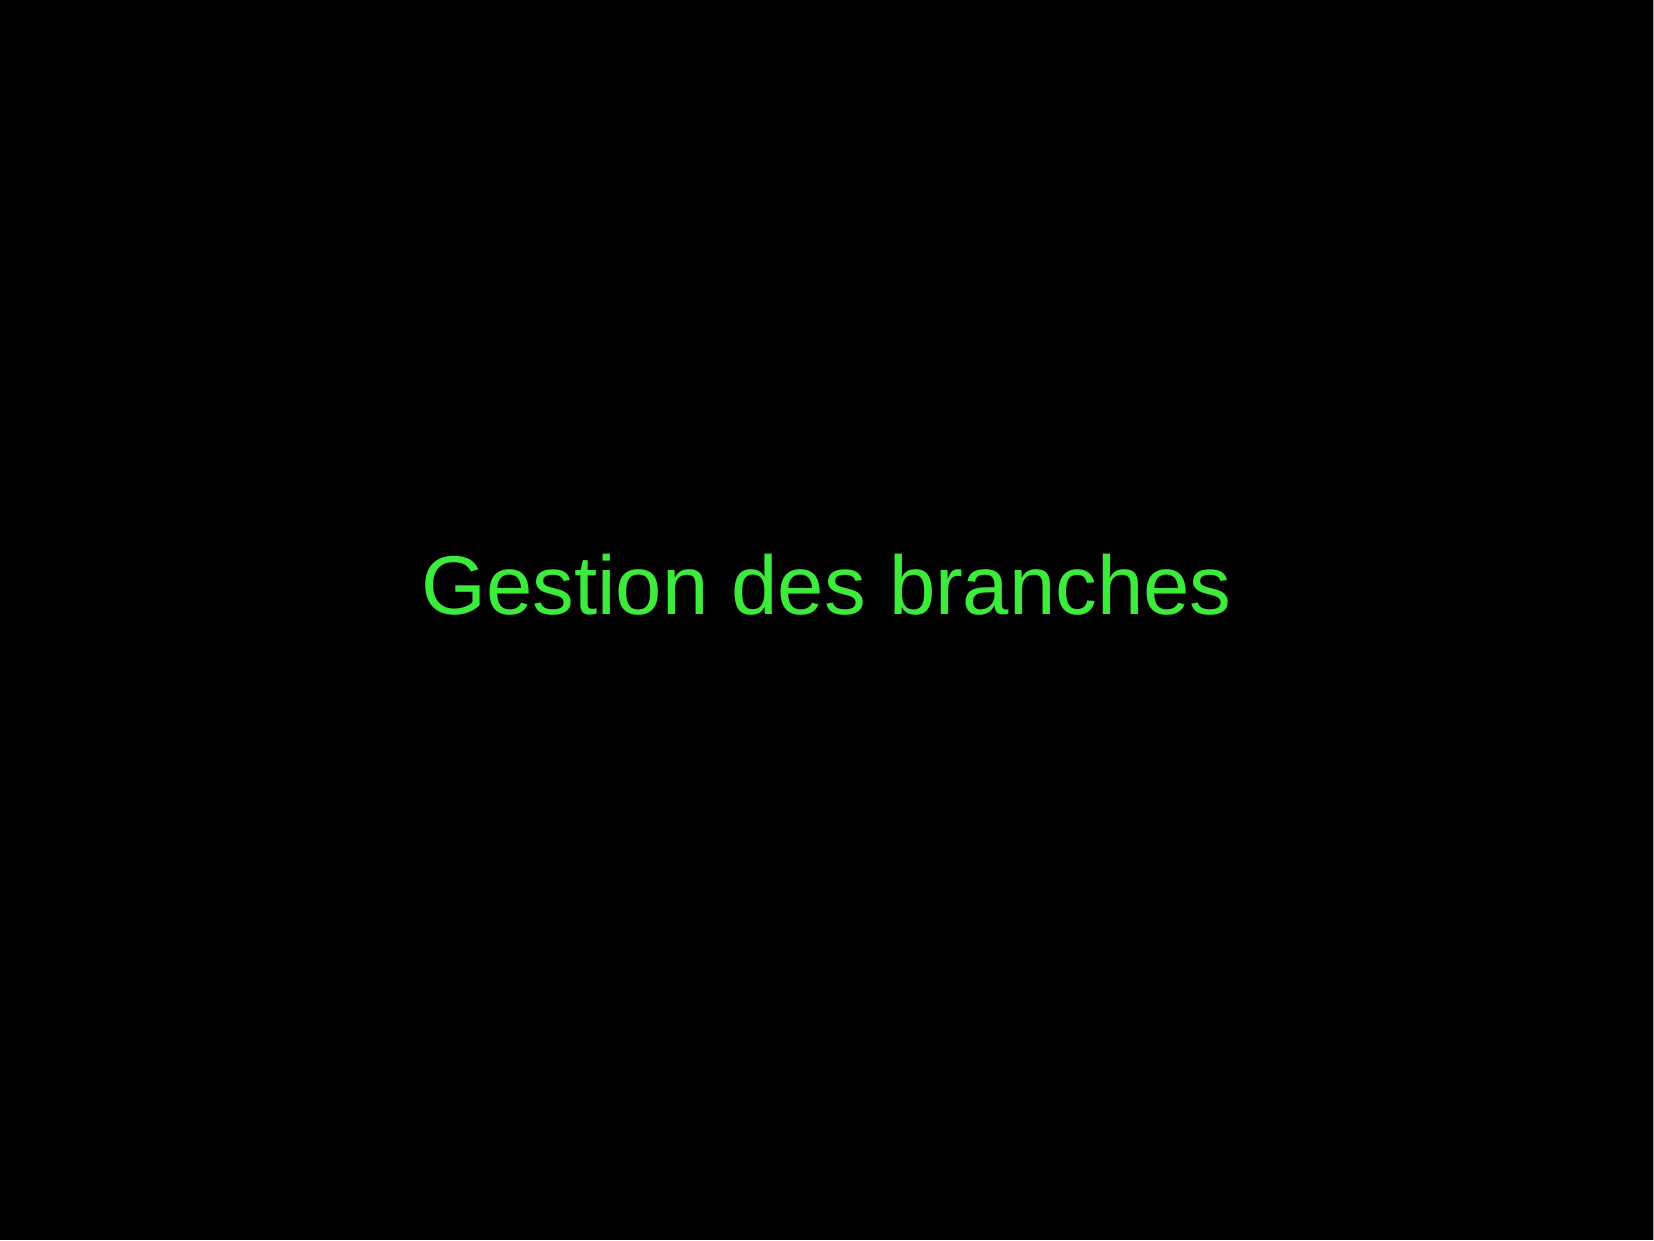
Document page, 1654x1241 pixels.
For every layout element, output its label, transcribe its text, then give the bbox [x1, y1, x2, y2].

subtitle Gestion des branches [82, 49, 1571, 1122]
